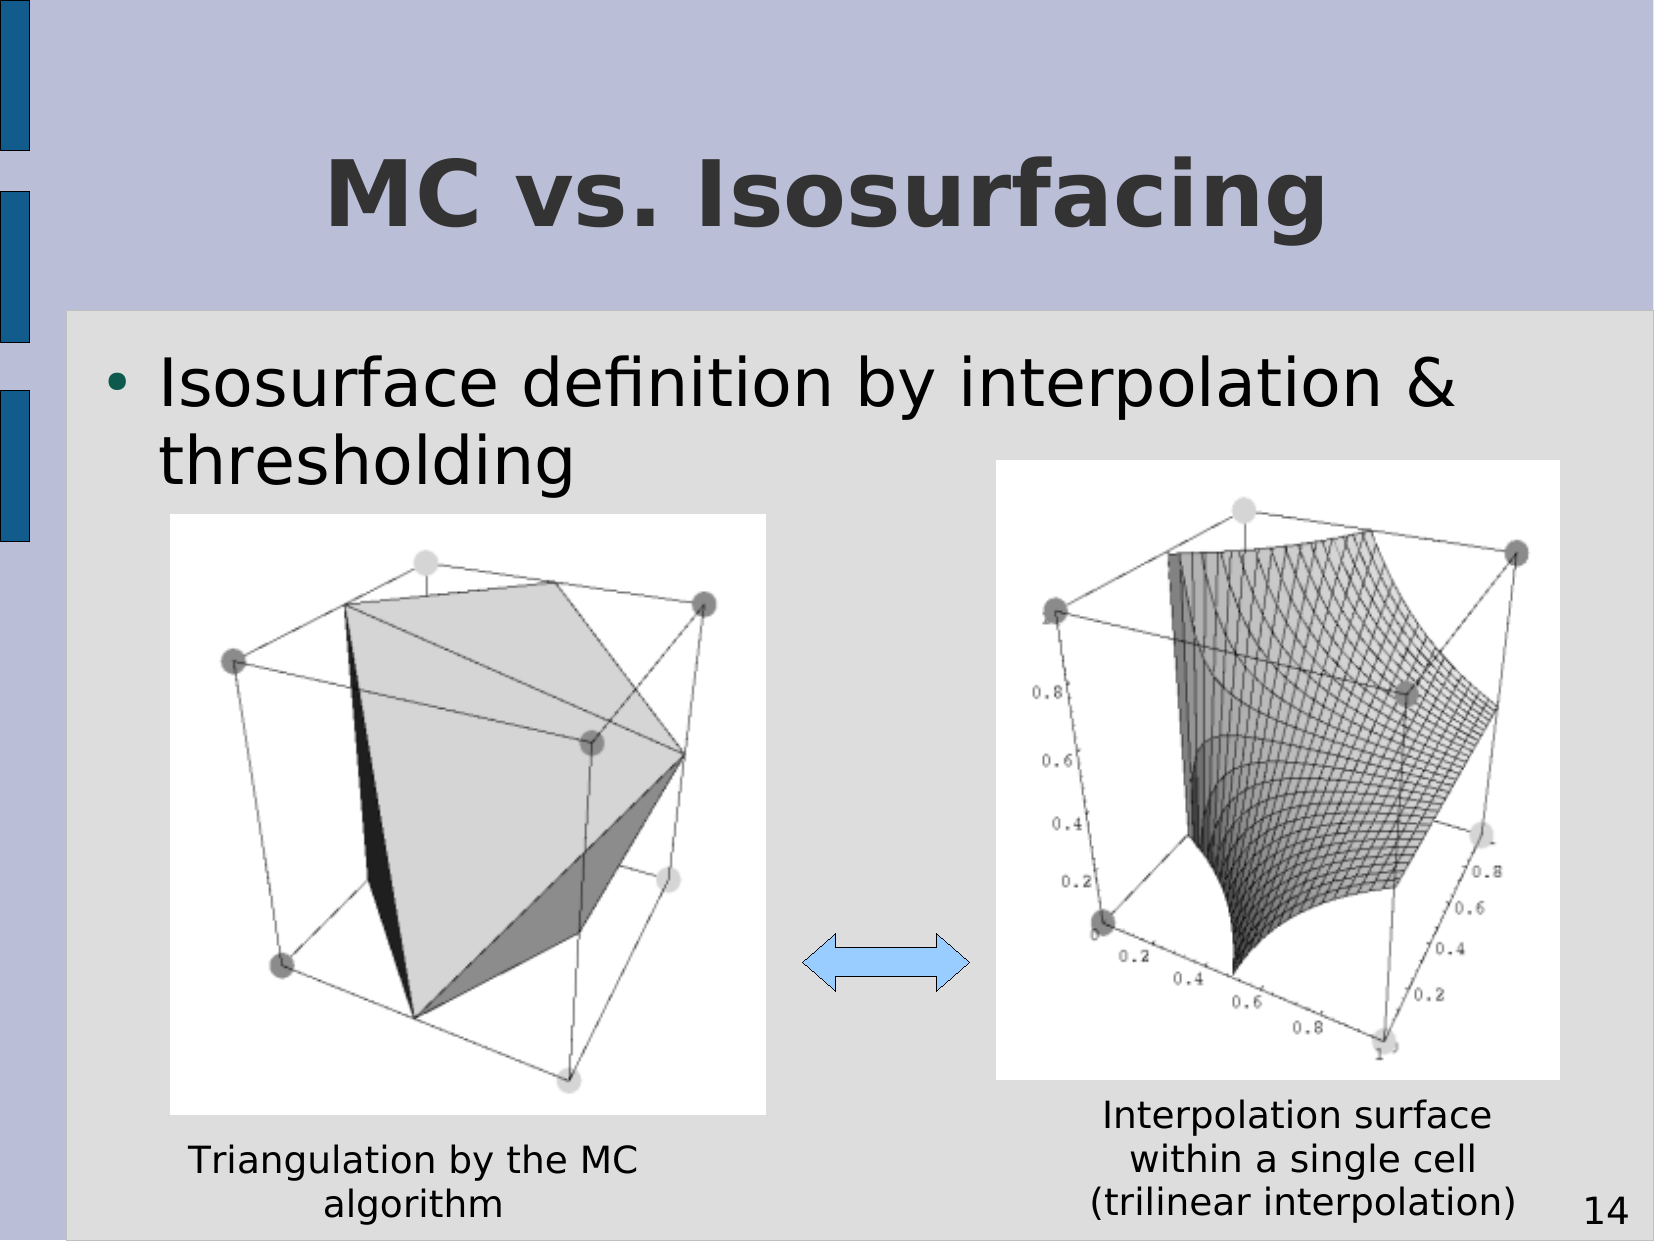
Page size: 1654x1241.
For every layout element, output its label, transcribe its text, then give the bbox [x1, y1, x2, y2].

picture [170, 514, 766, 1115]
title MC vs. Isosurfacing [121, 91, 1534, 299]
text_box Interpolation surface within a single cell (trilinear interpolation) [1074, 1086, 1533, 1232]
text_box [802, 933, 970, 992]
picture [996, 460, 1560, 1080]
list Isosurface definition by interpolation & thresholding [87, 344, 1639, 1191]
text_box Triangulation by the MC algorithm [173, 1131, 654, 1234]
